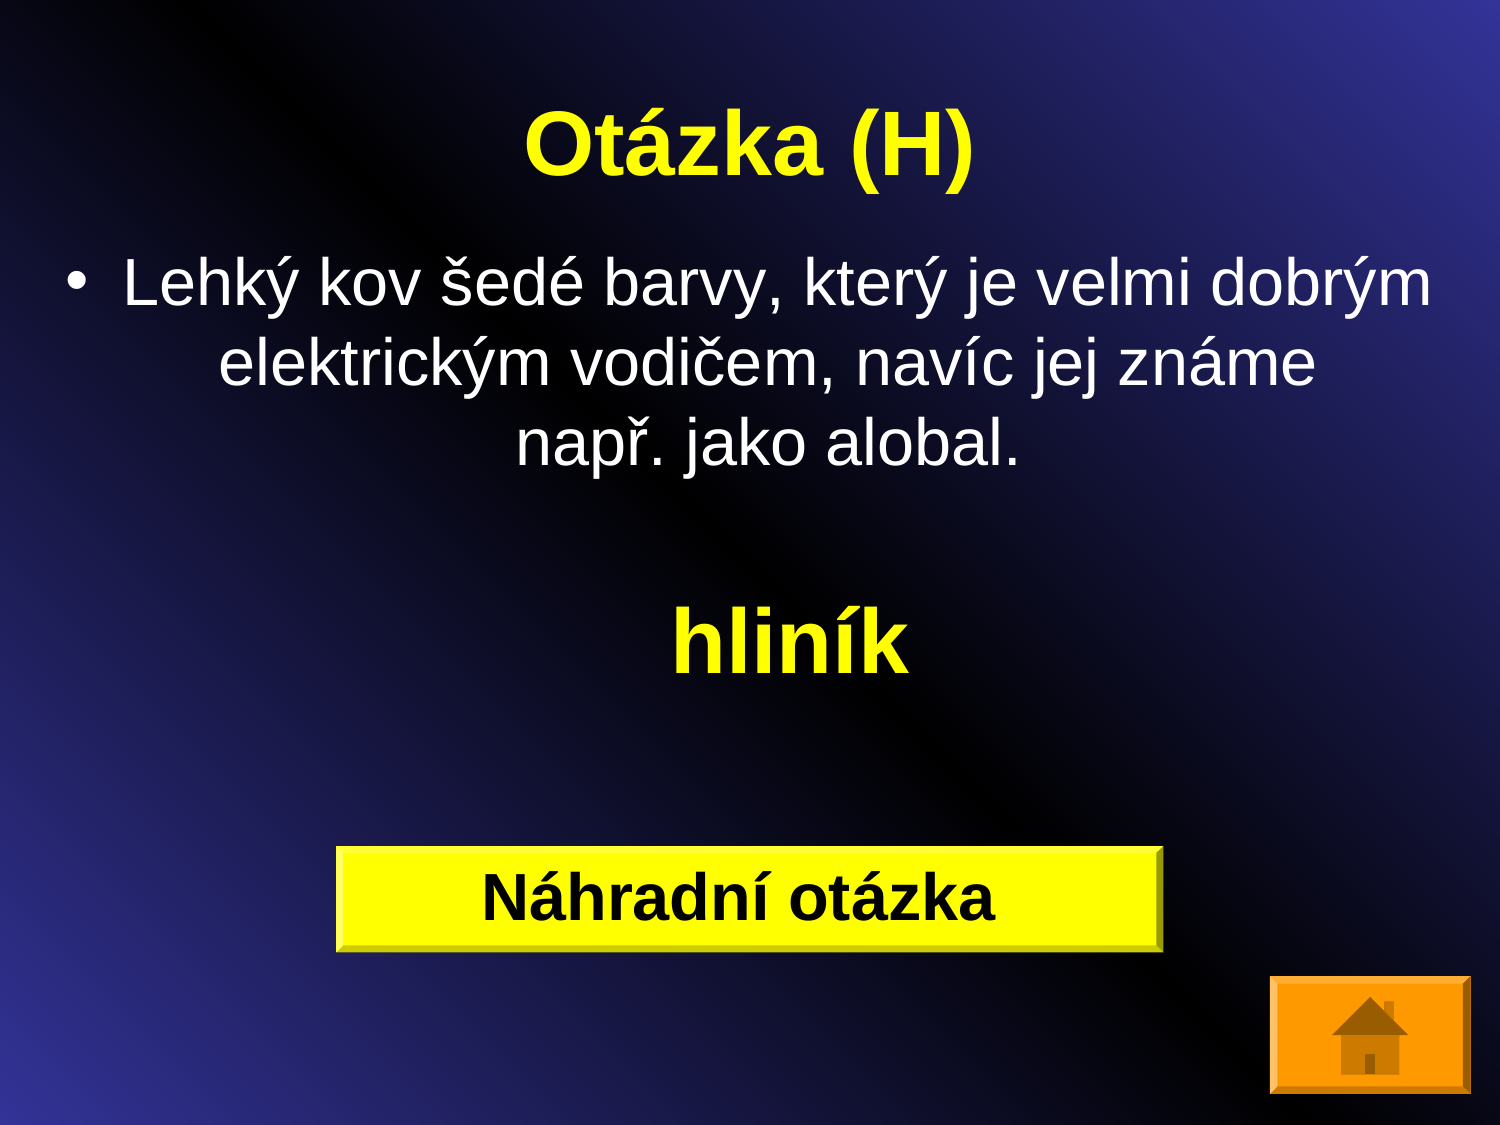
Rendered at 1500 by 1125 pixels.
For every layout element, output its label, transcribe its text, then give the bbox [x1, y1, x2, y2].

text_box [337, 846, 1164, 953]
text_box hliník [655, 574, 963, 700]
text_box [1271, 976, 1471, 1094]
list Lehký kov šedé barvy, který je velmi dobrým elektrickým vodičem, navíc jej známe např. jako alobal. [41, 231, 1459, 504]
title Otázka (H) [75, 45, 1426, 231]
text_box Náhradní otázka [466, 846, 1022, 942]
